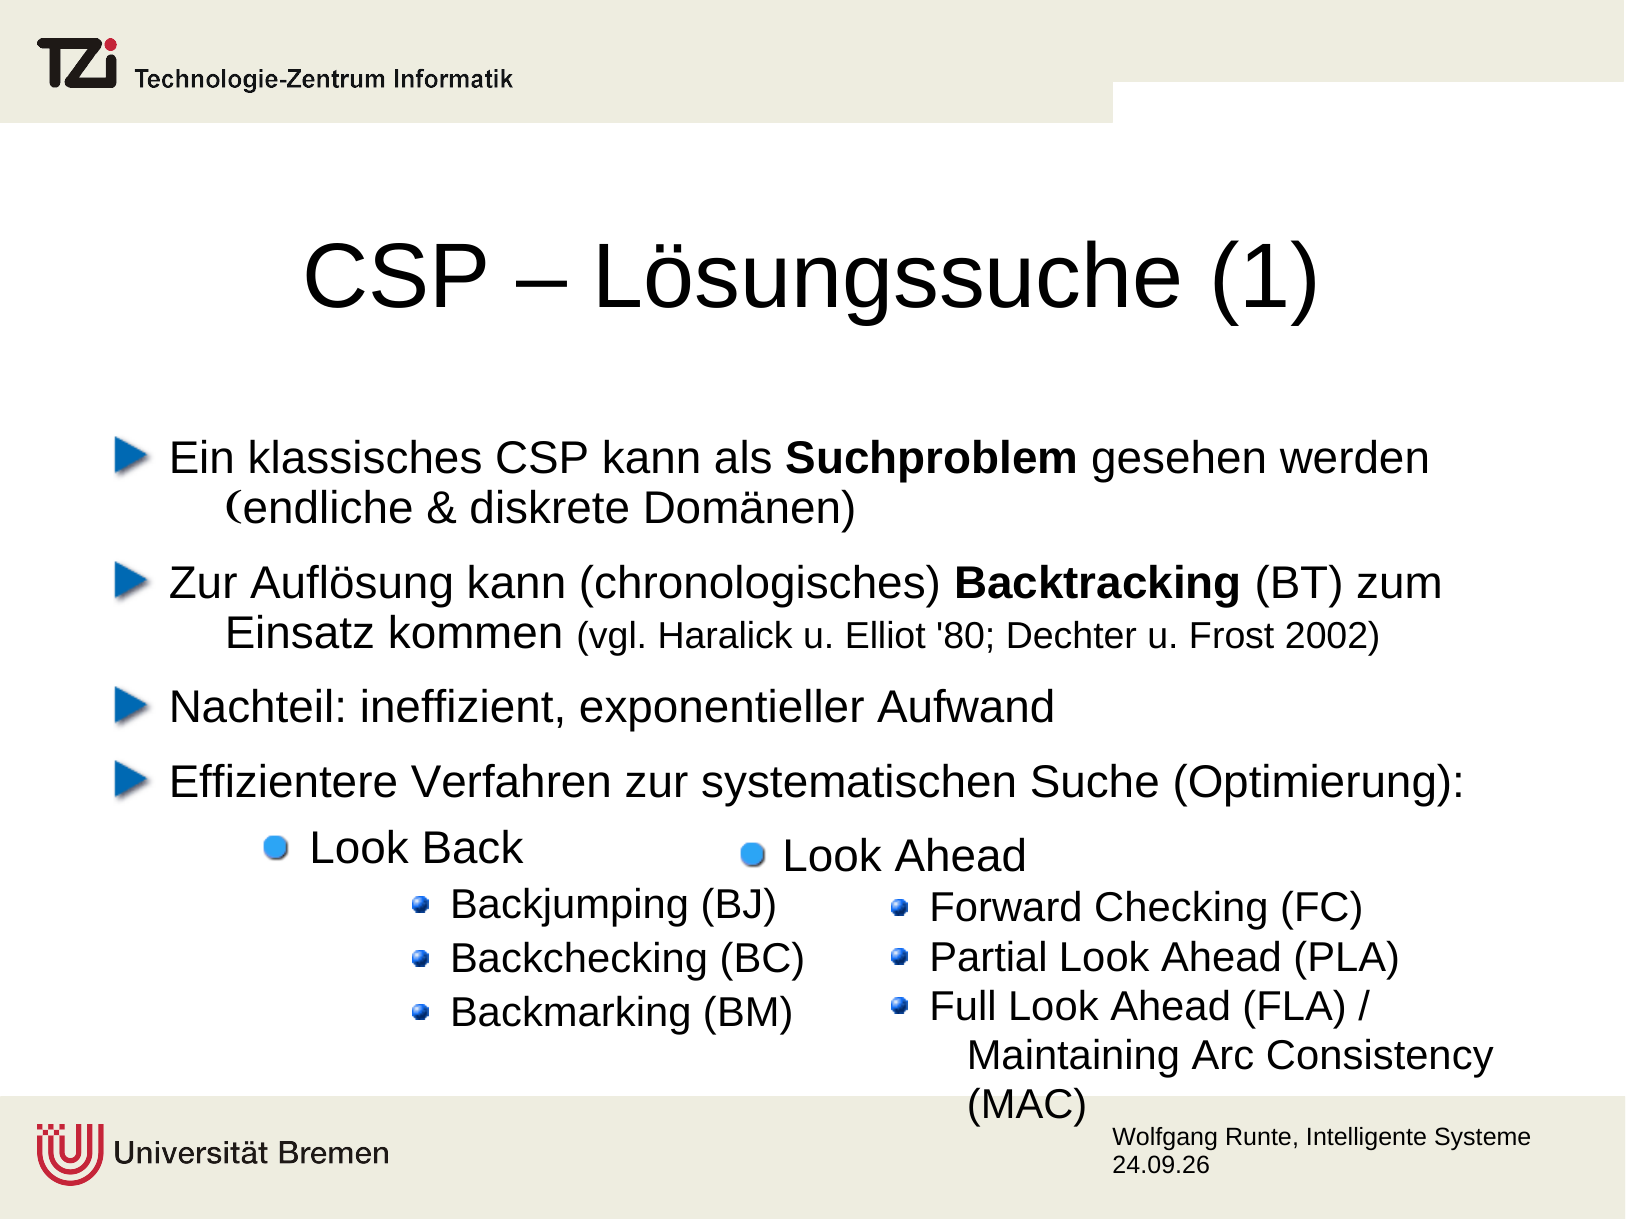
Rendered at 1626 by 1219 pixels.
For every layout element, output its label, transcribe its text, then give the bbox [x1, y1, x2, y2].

picture [37, 1124, 388, 1186]
title CSP – Lösungssuche (1) [112, 162, 1513, 393]
list Ein klassisches CSP kann als Suchproblem gesehen werden (endliche & diskrete Domänen) Zur Auflösung kann (chronologisches) Backtracking (BT) zum Einsatz kommen (vgl. Haralick u. Elliot '80; Dechter u. Frost 2002) Nachteil: ineffizient, exponentieller Aufwand Effizientere Verfahren zur systematischen Suche (Optimierung): Look Back Backjumping (BJ) Backchecking (BC) Backmarking (BM) [112, 433, 1513, 1070]
picture [37, 38, 513, 93]
text_box Look Ahead Forward Checking (FC) Partial Look Ahead (PLA) Full Look Ahead (FLA) / Maintaining Arc Consistency (MAC) [739, 826, 1554, 1106]
